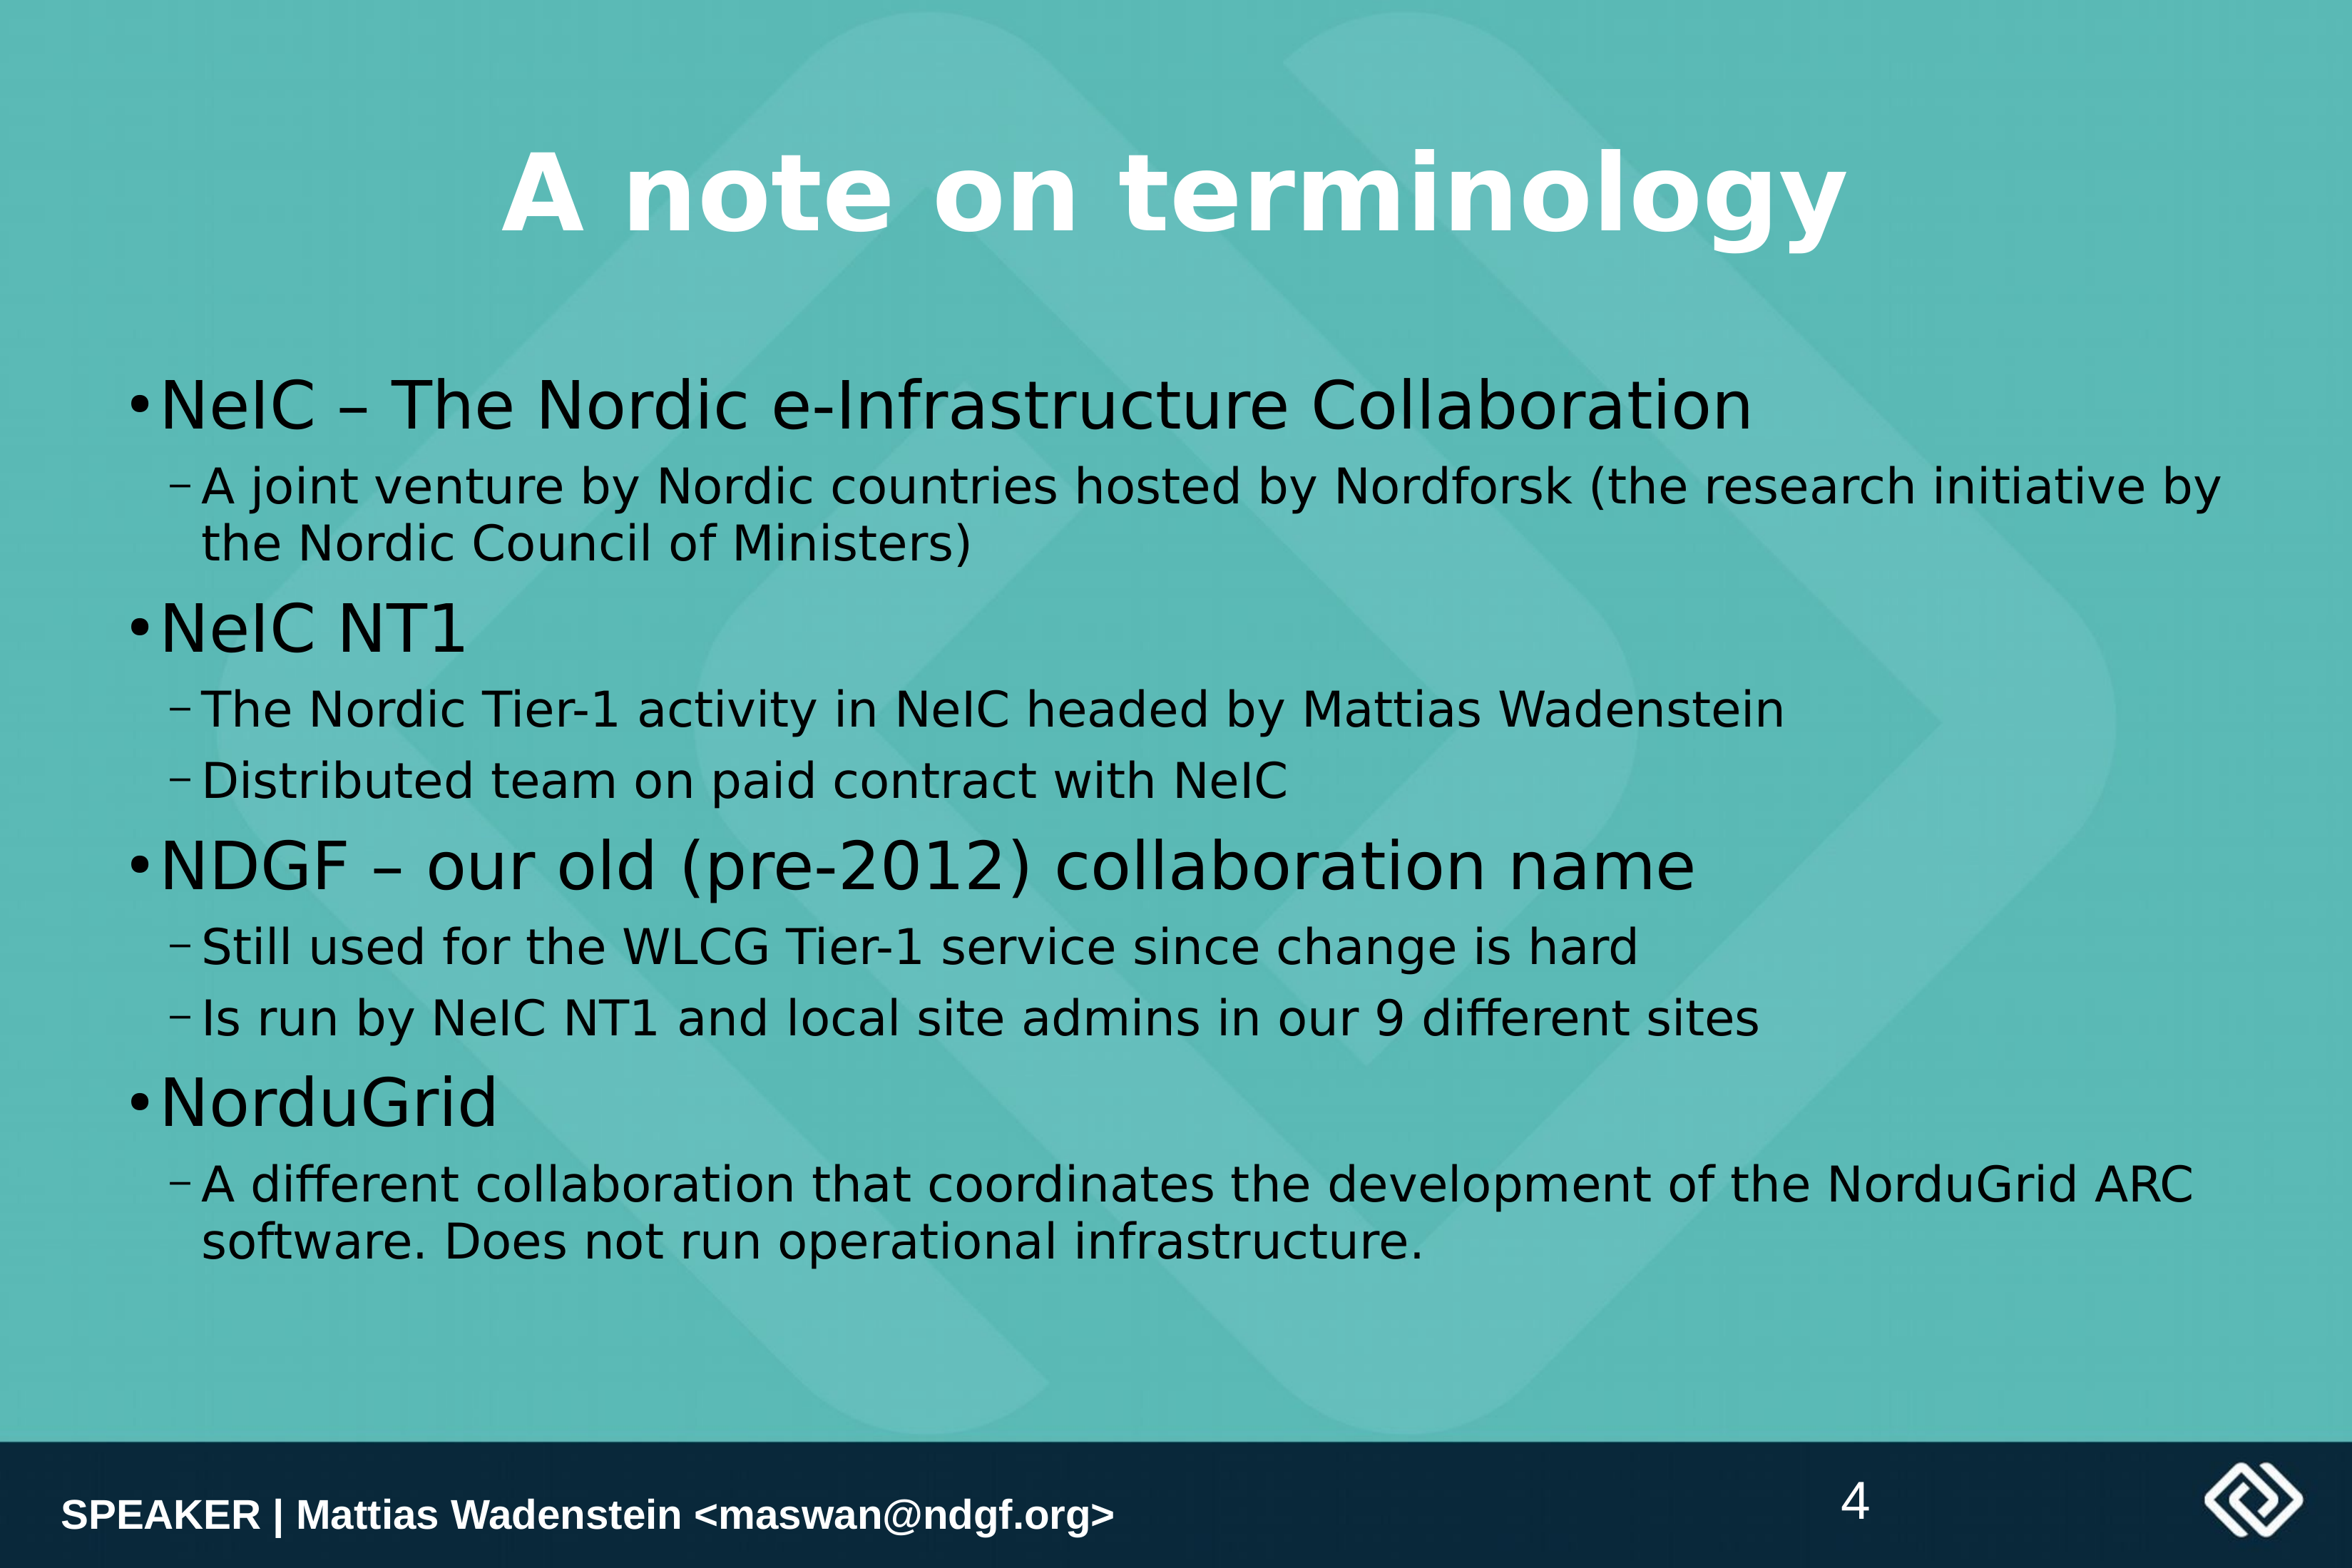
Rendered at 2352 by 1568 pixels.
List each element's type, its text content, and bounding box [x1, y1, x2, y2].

list NeIC – The Nordic e-Infrastructure Collaboration A joint venture by Nordic countries hosted by Nordforsk (the research initiative by the Nordic Council of Ministers) NeIC NT1 The Nordic Tier-1 activity in NeIC headed by Mattias Wadenstein Distributed team on paid contract with NeIC NDGF – our old (pre-2012) collaboration name Still used for the WLCG Tier-1 service since change is hard Is run by NeIC NT1 and local site admins in our 9 different sites NorduGrid A different collaboration that coordinates the development of the NorduGrid ARC software. Does not run operational infrastructure. [117, 367, 2234, 1276]
title A note on terminology [117, 62, 2234, 324]
picture [0, 0, 2352, 1442]
picture [0, 1445, 2352, 1568]
